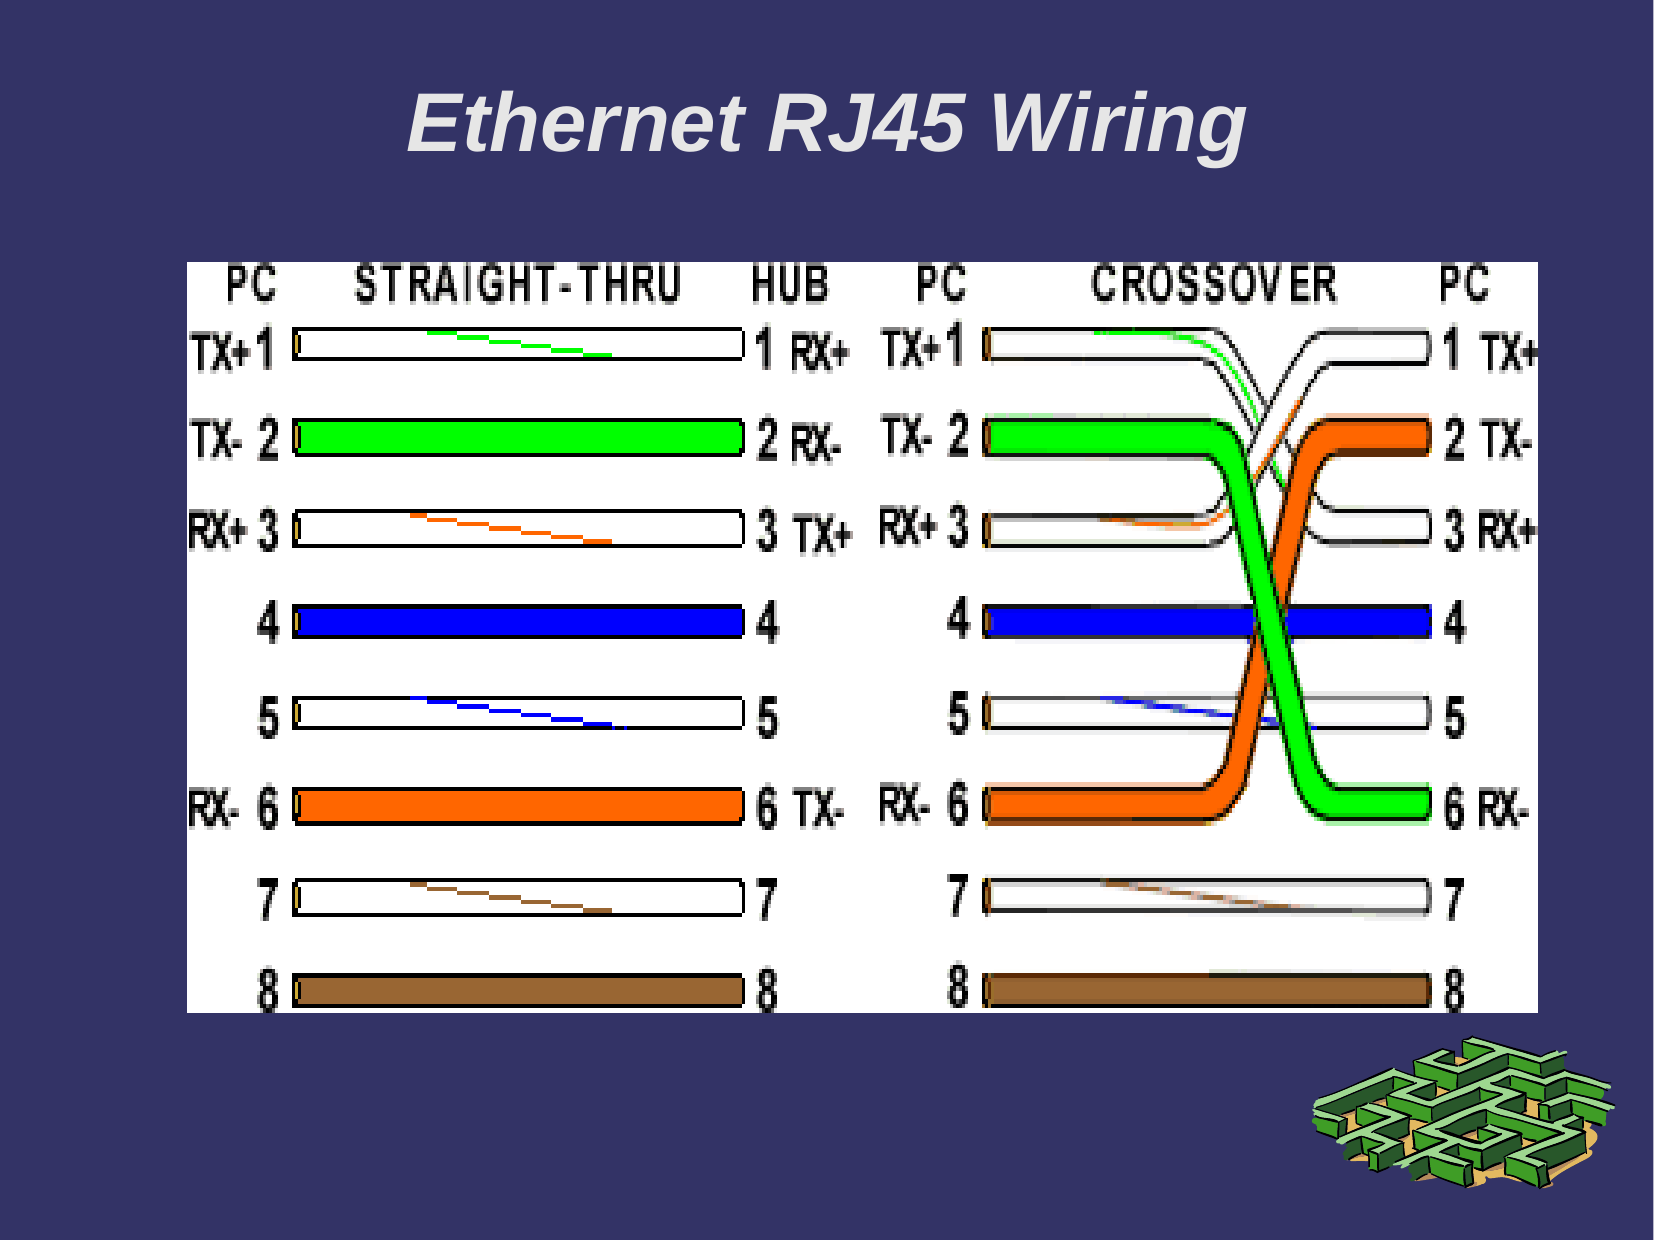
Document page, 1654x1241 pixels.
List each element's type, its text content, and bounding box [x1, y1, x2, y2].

picture [187, 262, 1538, 1013]
title Ethernet RJ45 Wiring [121, 19, 1534, 227]
